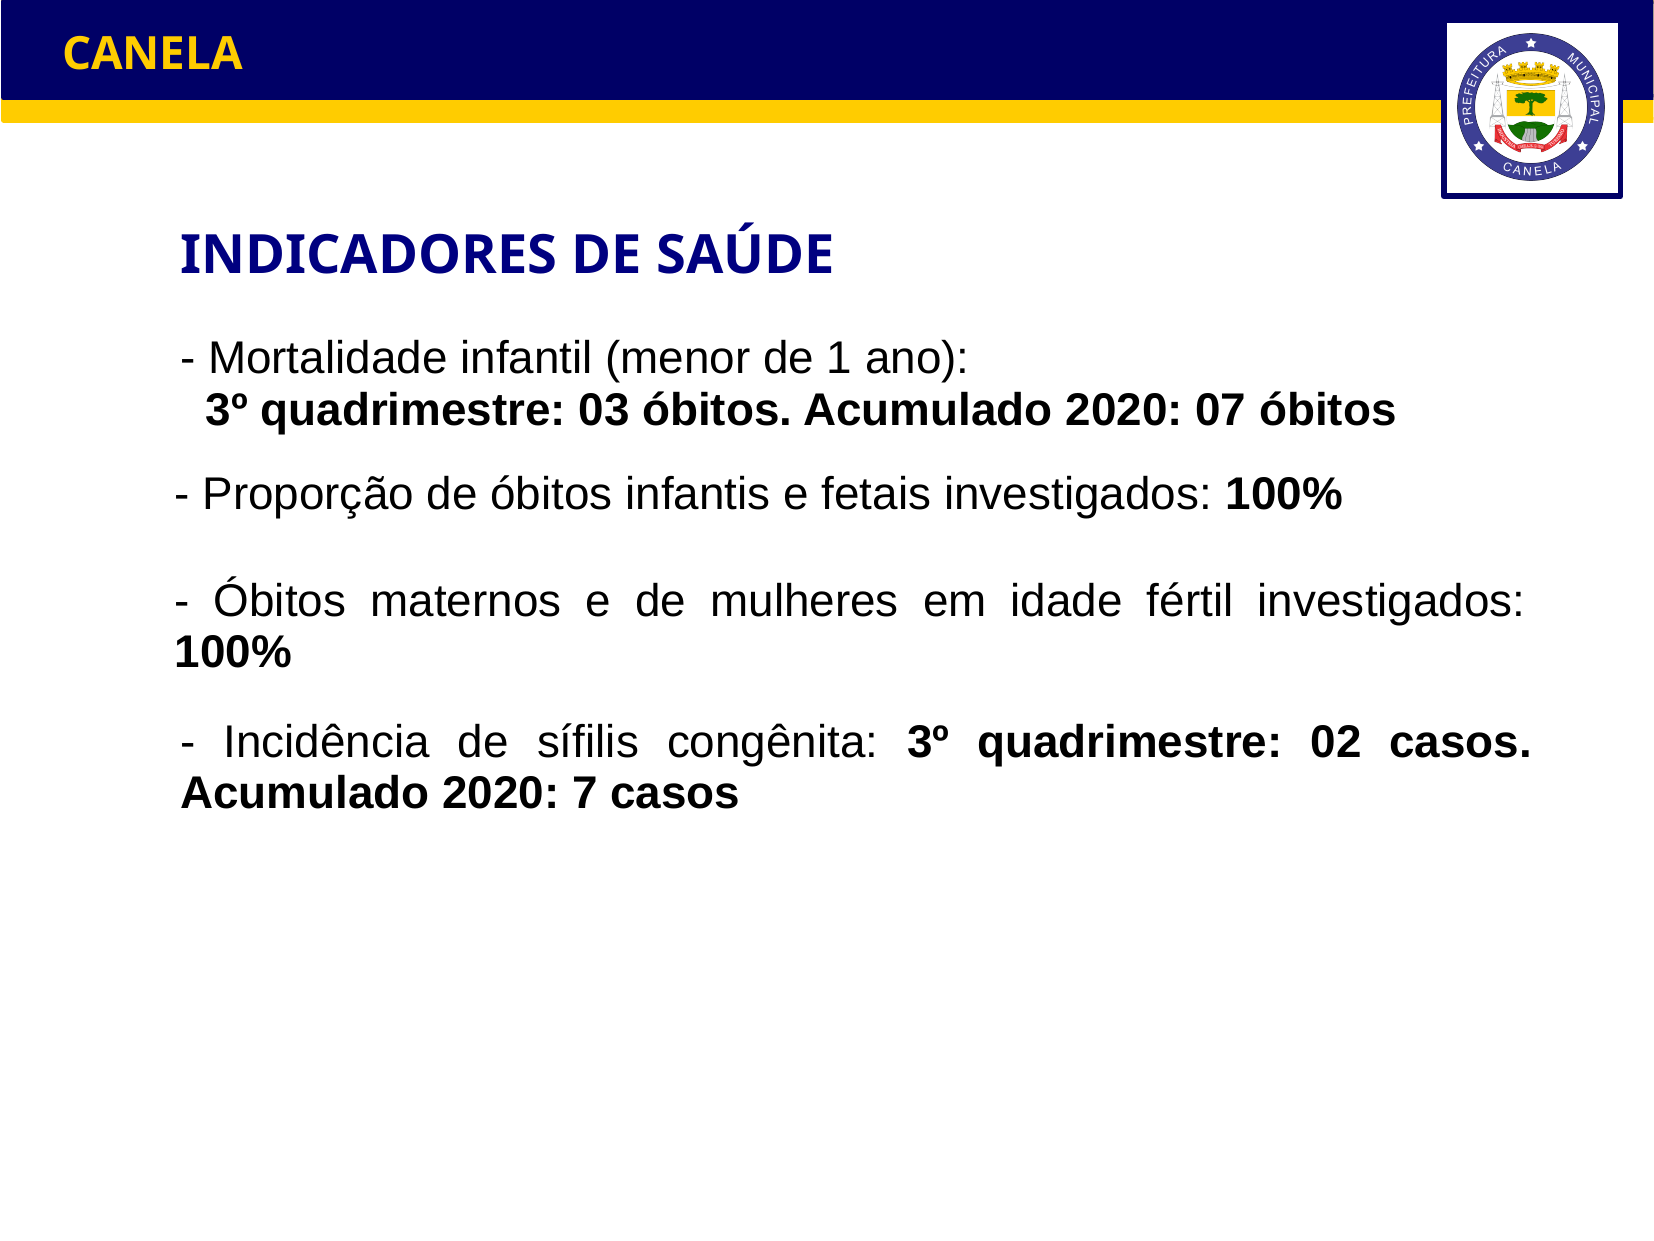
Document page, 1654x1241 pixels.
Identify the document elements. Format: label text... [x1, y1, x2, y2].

picture [1457, 33, 1605, 181]
text_box [3, 0, 1654, 197]
text_box - Óbitos maternos e de mulheres em idade fértil investigados: 100% [159, 567, 1542, 686]
text_box CANELA [47, 13, 853, 93]
text_box - Proporção de óbitos infantis e fetais investigados: 100% [159, 460, 1536, 567]
text_box - Incidência de sífilis congênita: 3º quadrimestre: 02 casos. Acumulado 2020: 7 casos [165, 708, 1548, 827]
text_box - Mortalidade infantil (menor de 1 ano): 3º quadrimestre: 03 óbitos. Acumulado 2020: 07 óbitos [165, 325, 1536, 443]
text_box INDICADORES DE SAÚDE [165, 208, 872, 284]
